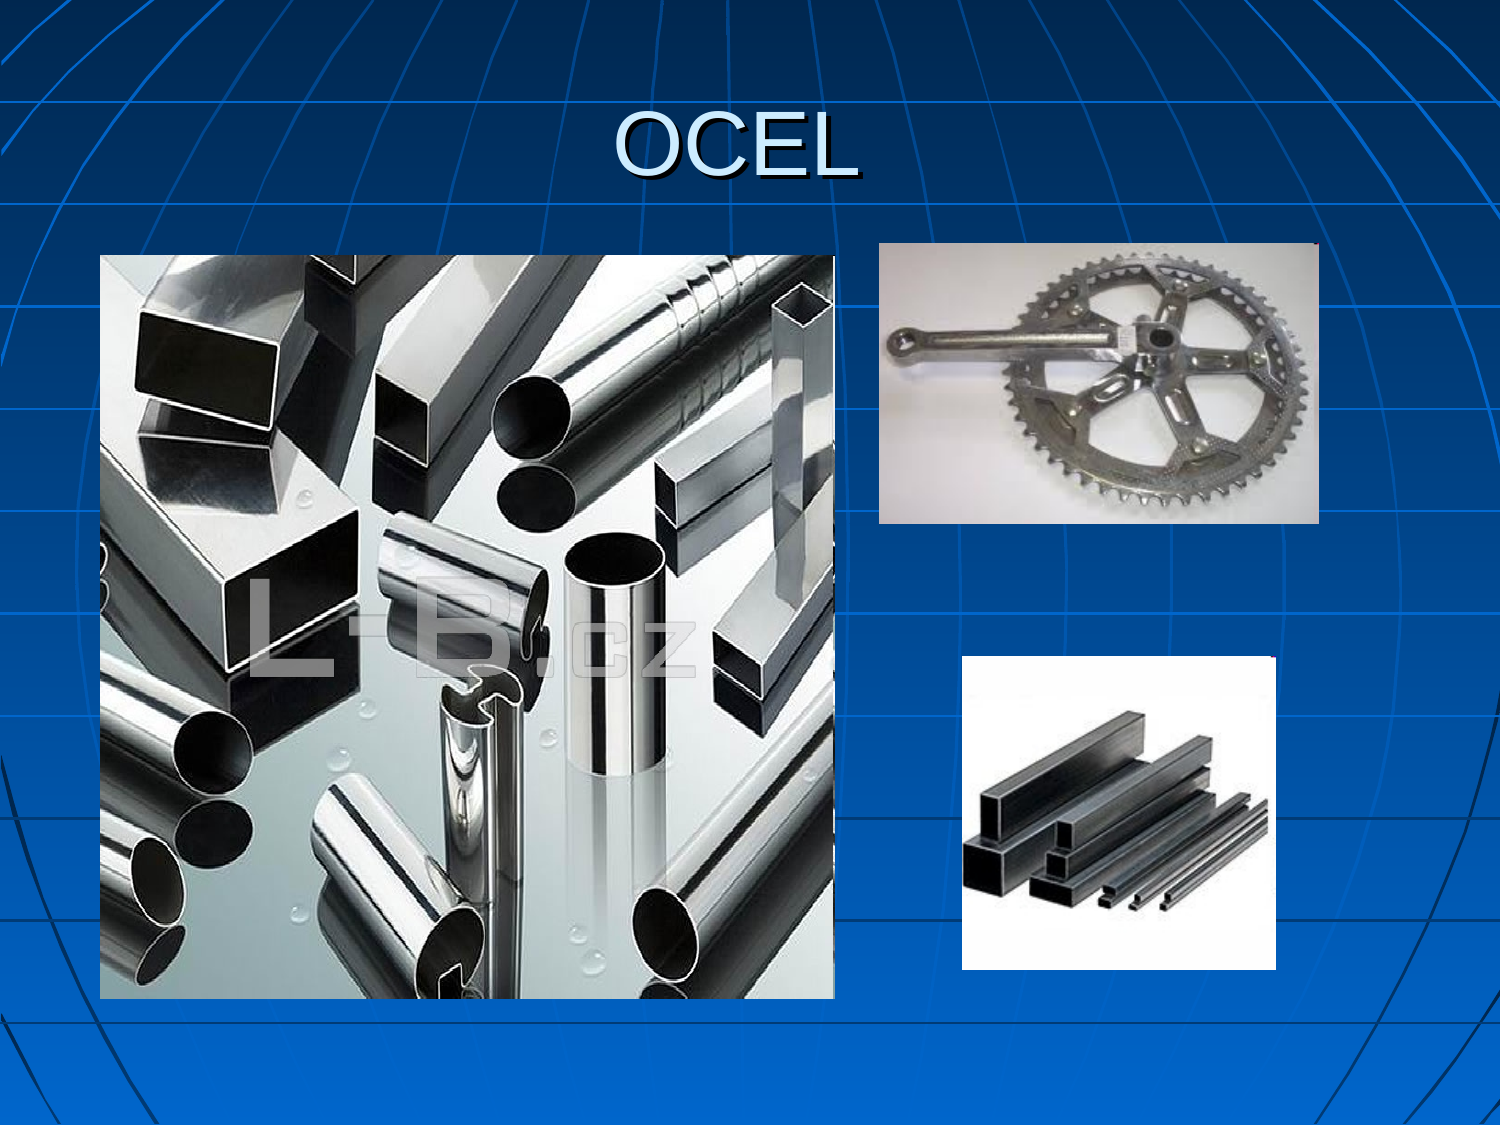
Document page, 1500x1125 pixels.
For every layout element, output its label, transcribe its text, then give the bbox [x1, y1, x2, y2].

list [100, 255, 835, 999]
title OCEL [75, 45, 1426, 233]
picture [879, 243, 1319, 524]
picture [962, 656, 1276, 970]
